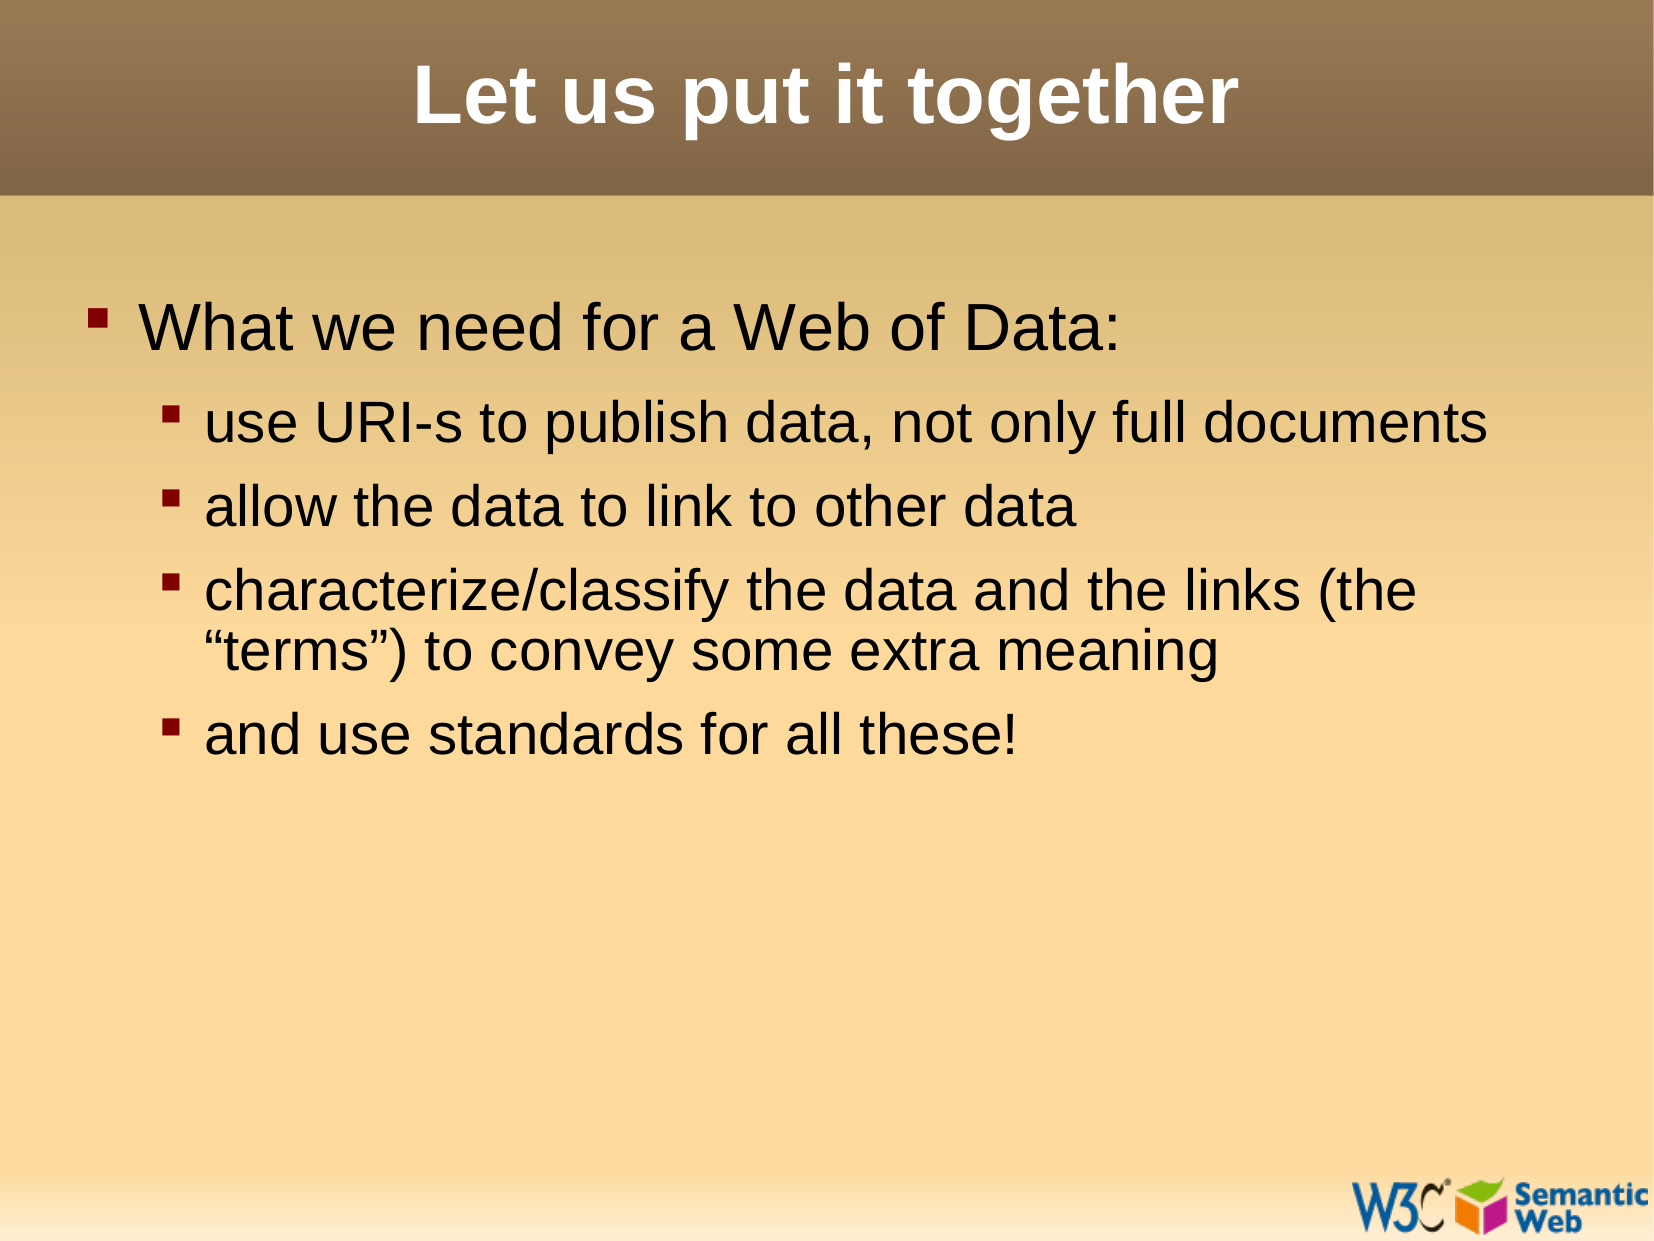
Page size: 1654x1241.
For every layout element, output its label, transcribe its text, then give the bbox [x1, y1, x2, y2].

list What we need for a Web of Data: use URI-s to publish data, not only full documents allow the data to link to other data characterize/classify the data and the links (the “terms”) to convey some extra meaning and use standards for all these! [82, 290, 1571, 1109]
title Let us put it together [0, 0, 1654, 196]
picture [0, 196, 1654, 1241]
